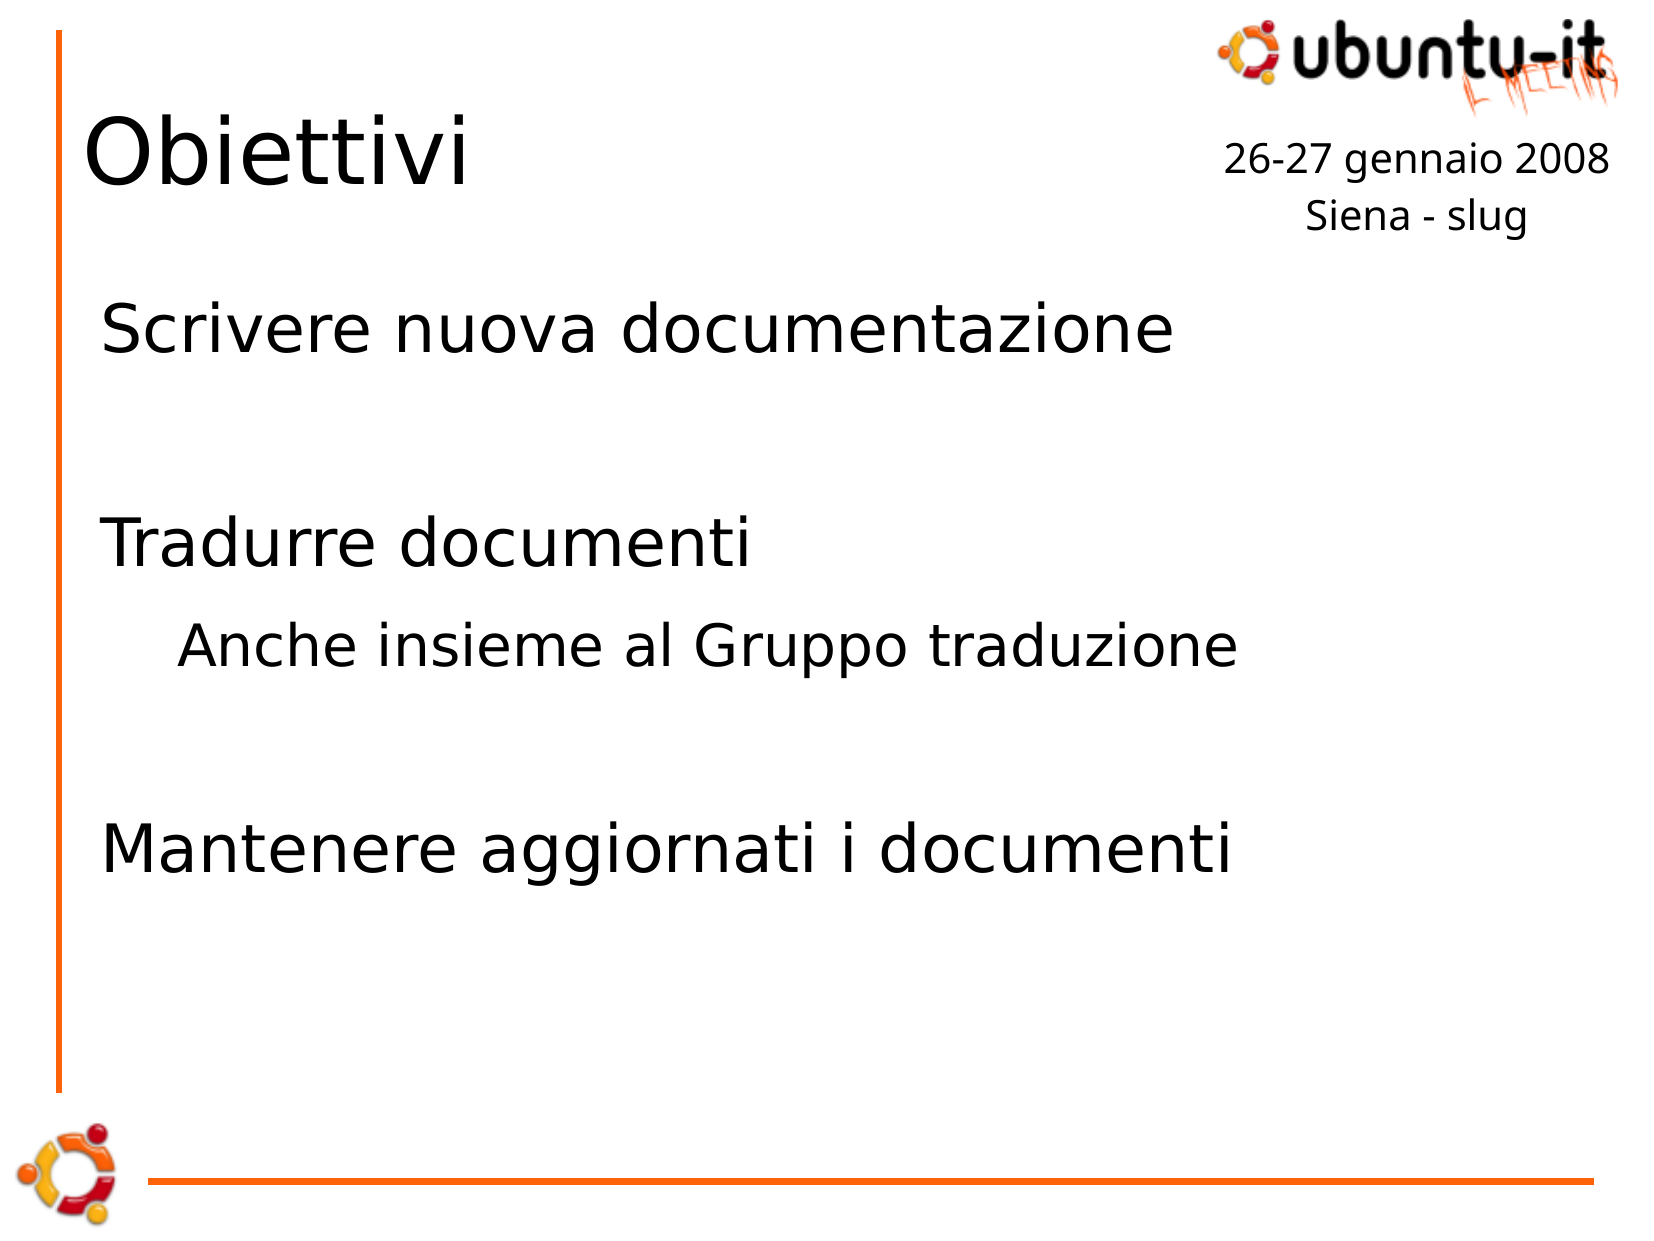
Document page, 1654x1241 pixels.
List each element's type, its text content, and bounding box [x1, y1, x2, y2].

picture [14, 1122, 119, 1229]
picture [1210, 19, 1628, 119]
list Scrivere nuova documentazione Tradurre documenti Anche insieme al Gruppo traduzione Mantenere aggiornati i documenti [82, 290, 1571, 1094]
title Obiettivi [82, 56, 1571, 250]
